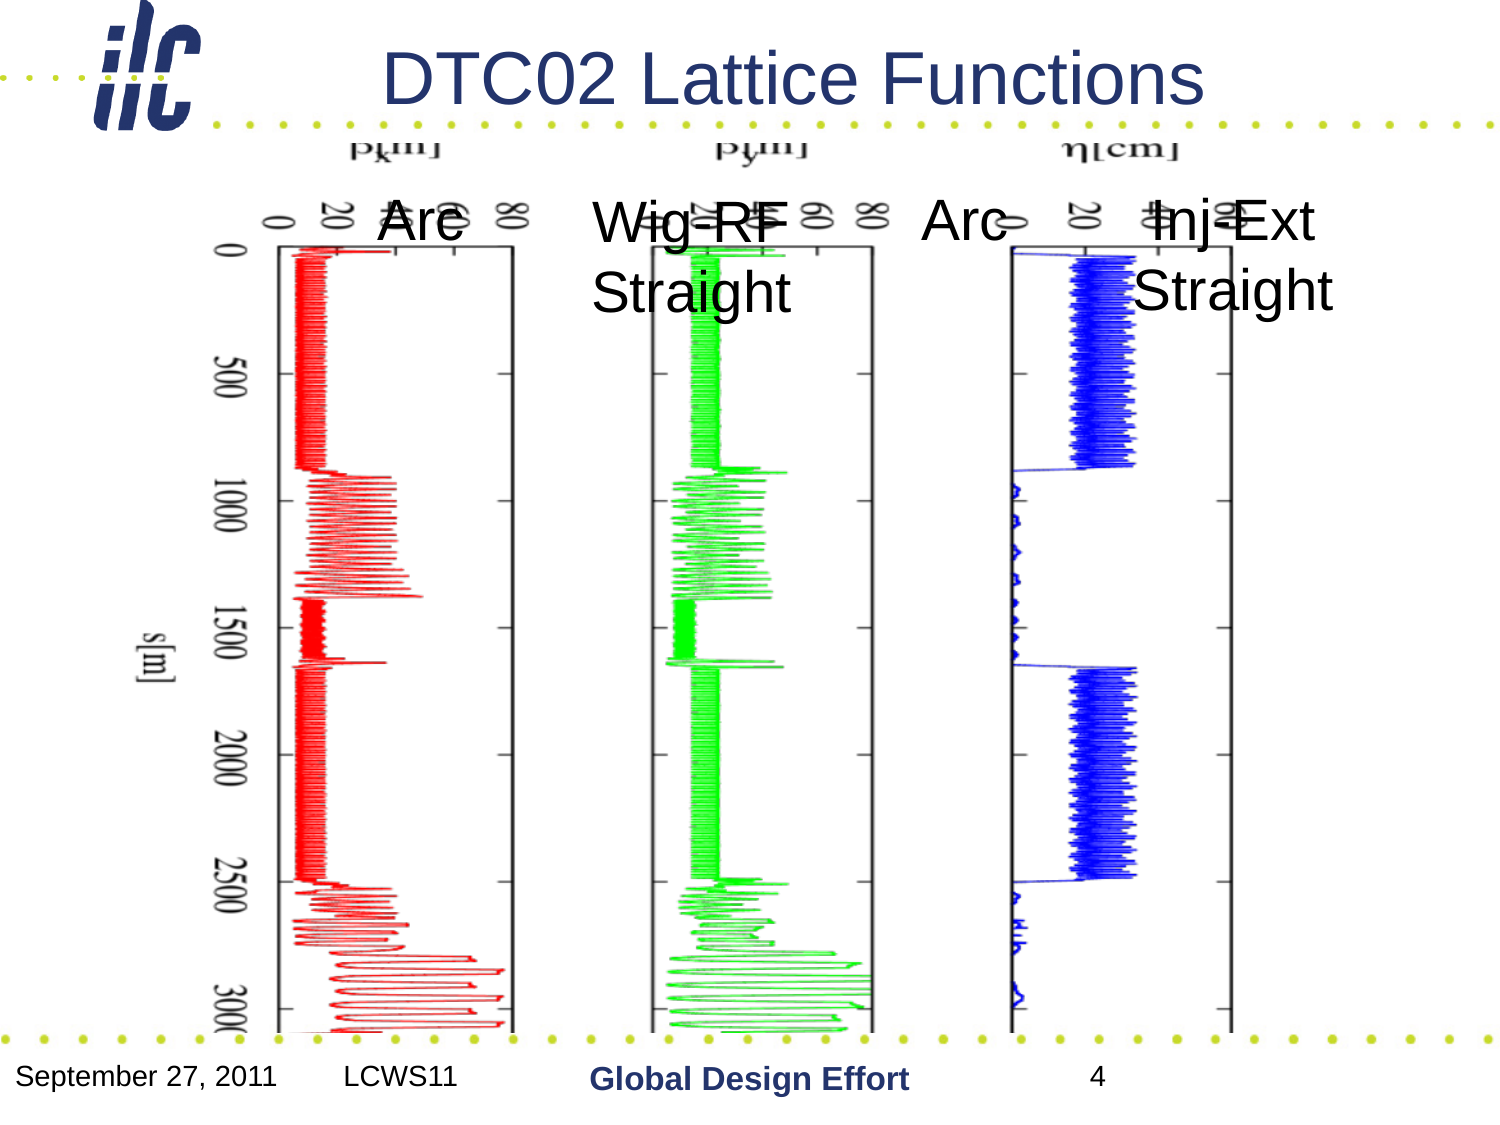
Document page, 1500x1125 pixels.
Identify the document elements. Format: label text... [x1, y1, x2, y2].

text_box Inj-Ext Straight [1116, 174, 1351, 332]
picture [112, 143, 1378, 1033]
text_box Global Design Effort [512, 1050, 988, 1125]
title DTC02 Lattice Functions [212, 0, 1375, 143]
text_box Arc [362, 174, 482, 261]
text_box Arc [906, 174, 1026, 261]
text_box Wig-RF Straight [575, 176, 809, 334]
text_box September 27, 2011 LCWS11 [0, 1050, 512, 1125]
text_box 4 [1074, 1050, 1500, 1125]
